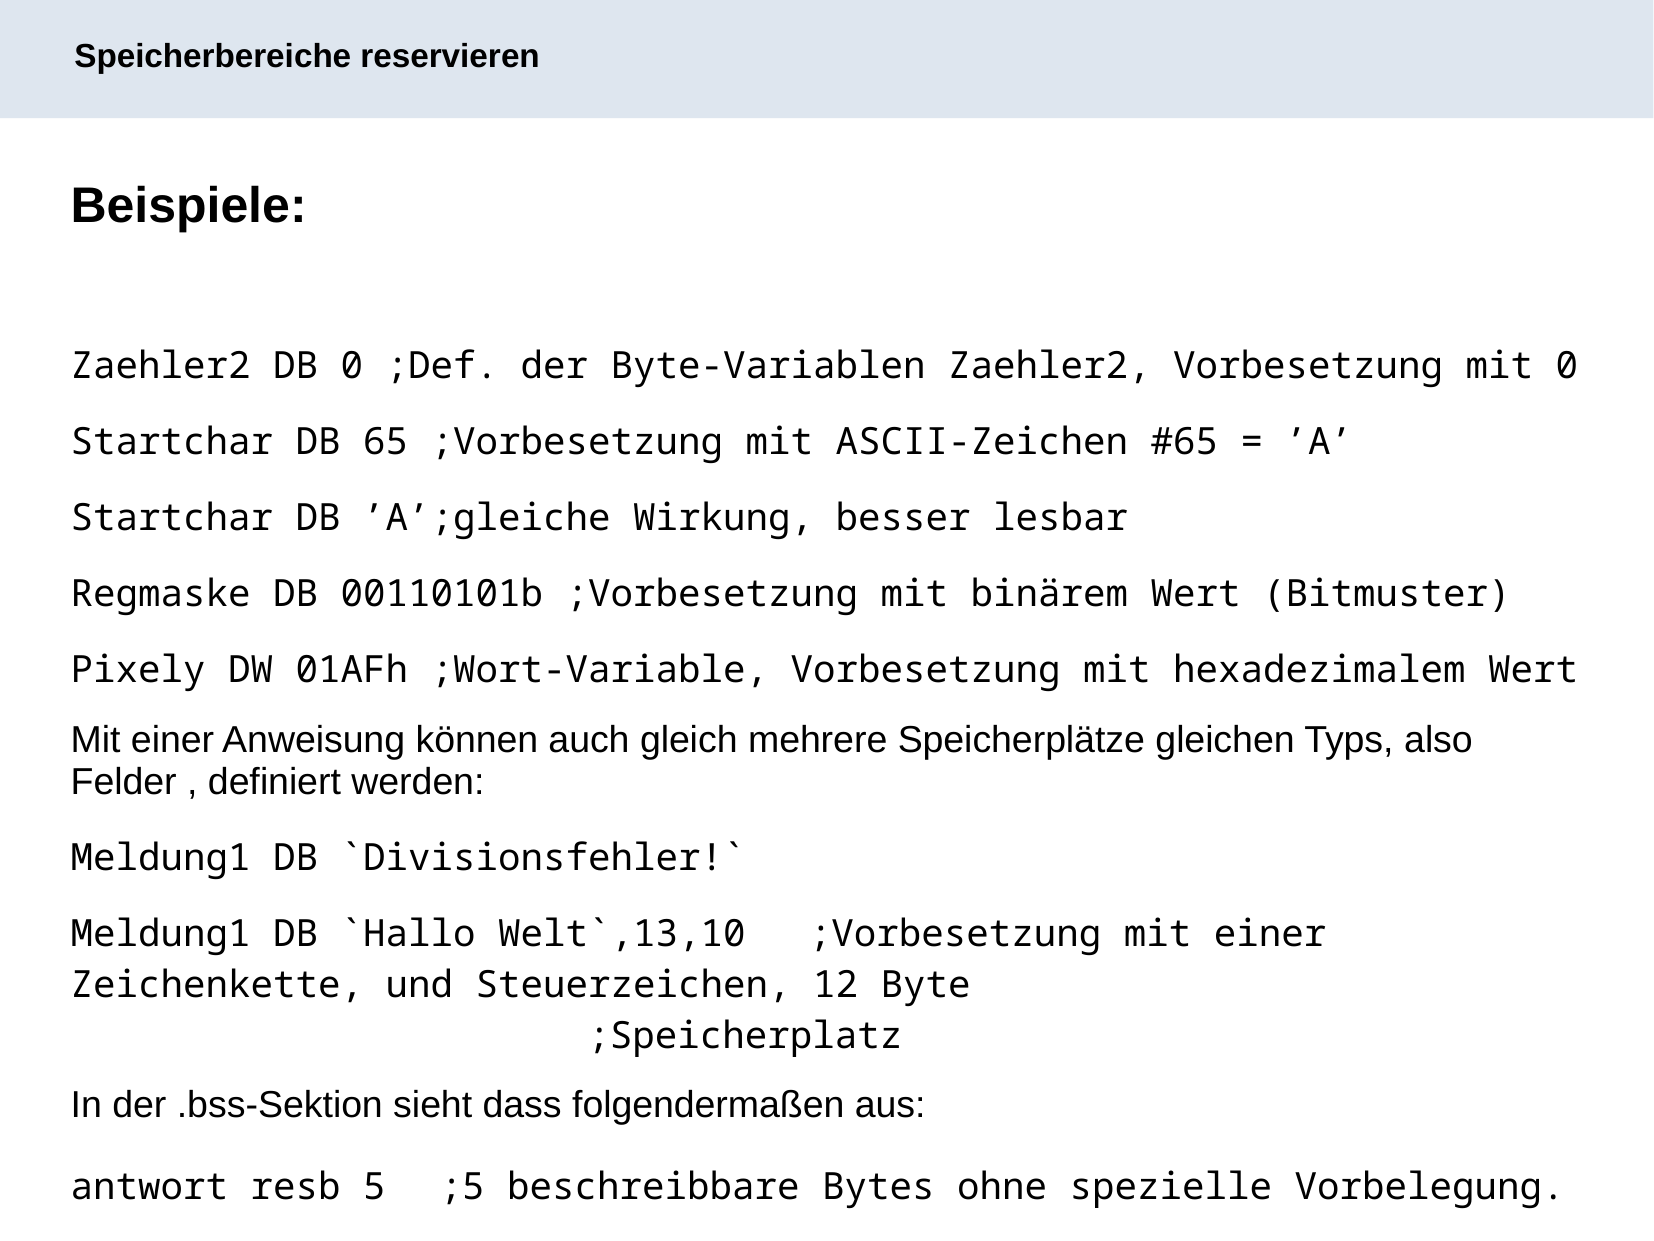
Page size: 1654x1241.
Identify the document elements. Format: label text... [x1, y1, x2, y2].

text_box Speicherbereiche reservieren [59, 29, 1566, 82]
text_box Beispiele: Zaehler2 DB 0 ;Def. der Byte-Variablen Zaehler2, Vorbesetzung mit 0 Startchar DB 65 ;Vorbesetzung mit ASCII-Zeichen #65 = ’A’ Startchar DB ’A’;gleiche Wirkung, besser lesbar Regmaske DB 00110101b ;Vorbesetzung mit binärem Wert (Bitmuster) Pixely DW 01AFh ;Wort-Variable, Vorbesetzung mit hexadezimalem Wert Mit einer Anweisung können auch gleich mehrere Speicherplätze gleichen Typs, also Felder , definiert werden: Meldung1 DB `Divisionsfehler!` Meldung1 DB `Hallo Welt`,13,10 ;Vorbesetzung mit einer Zeichenkette, und Steuerzeichen, 12 Byte ;Speicherplatz In der .bss-Sektion sieht dass folgendermaßen aus: antwort resb 5 ;5 beschreibbare Bytes ohne spezielle Vorbelegung. [55, 170, 1598, 1117]
